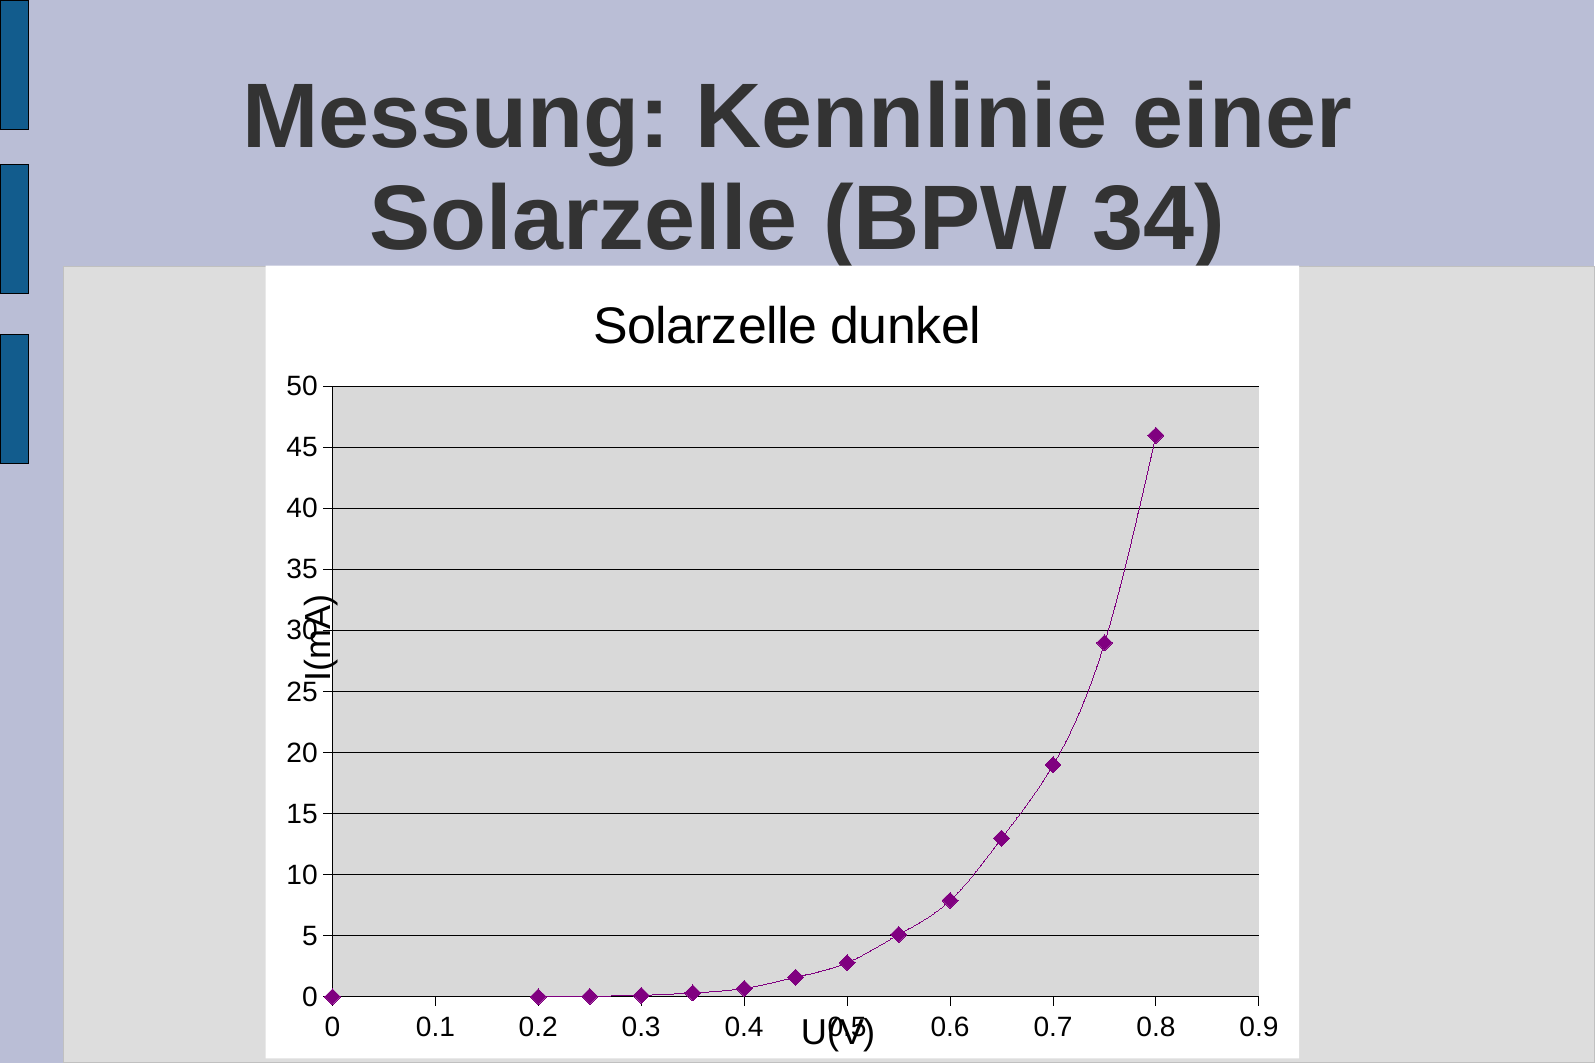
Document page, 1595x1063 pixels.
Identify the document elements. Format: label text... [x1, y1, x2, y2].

chart [265, 265, 1300, 1063]
title Messung: Kennlinie einer Solarzelle (BPW 34) [117, 64, 1479, 270]
